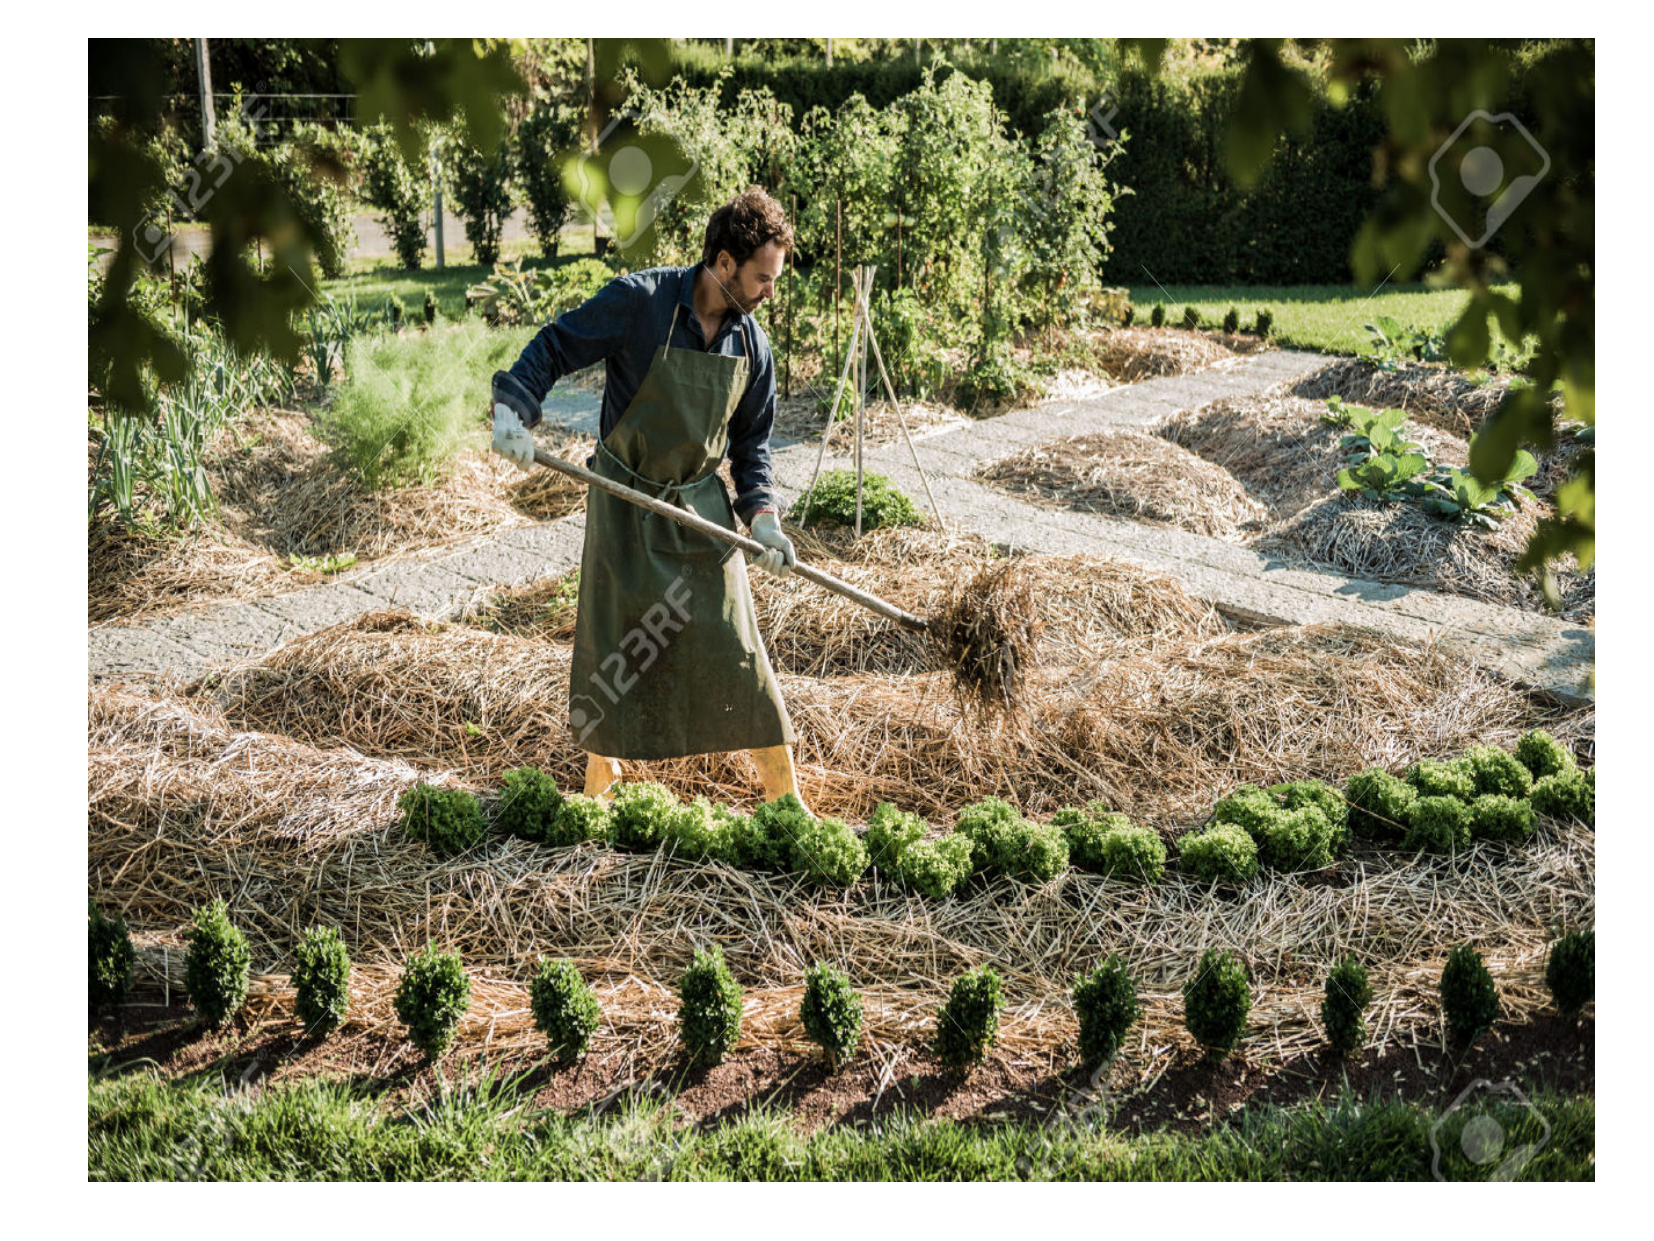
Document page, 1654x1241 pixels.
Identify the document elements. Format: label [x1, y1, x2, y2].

picture [88, 38, 1595, 1182]
